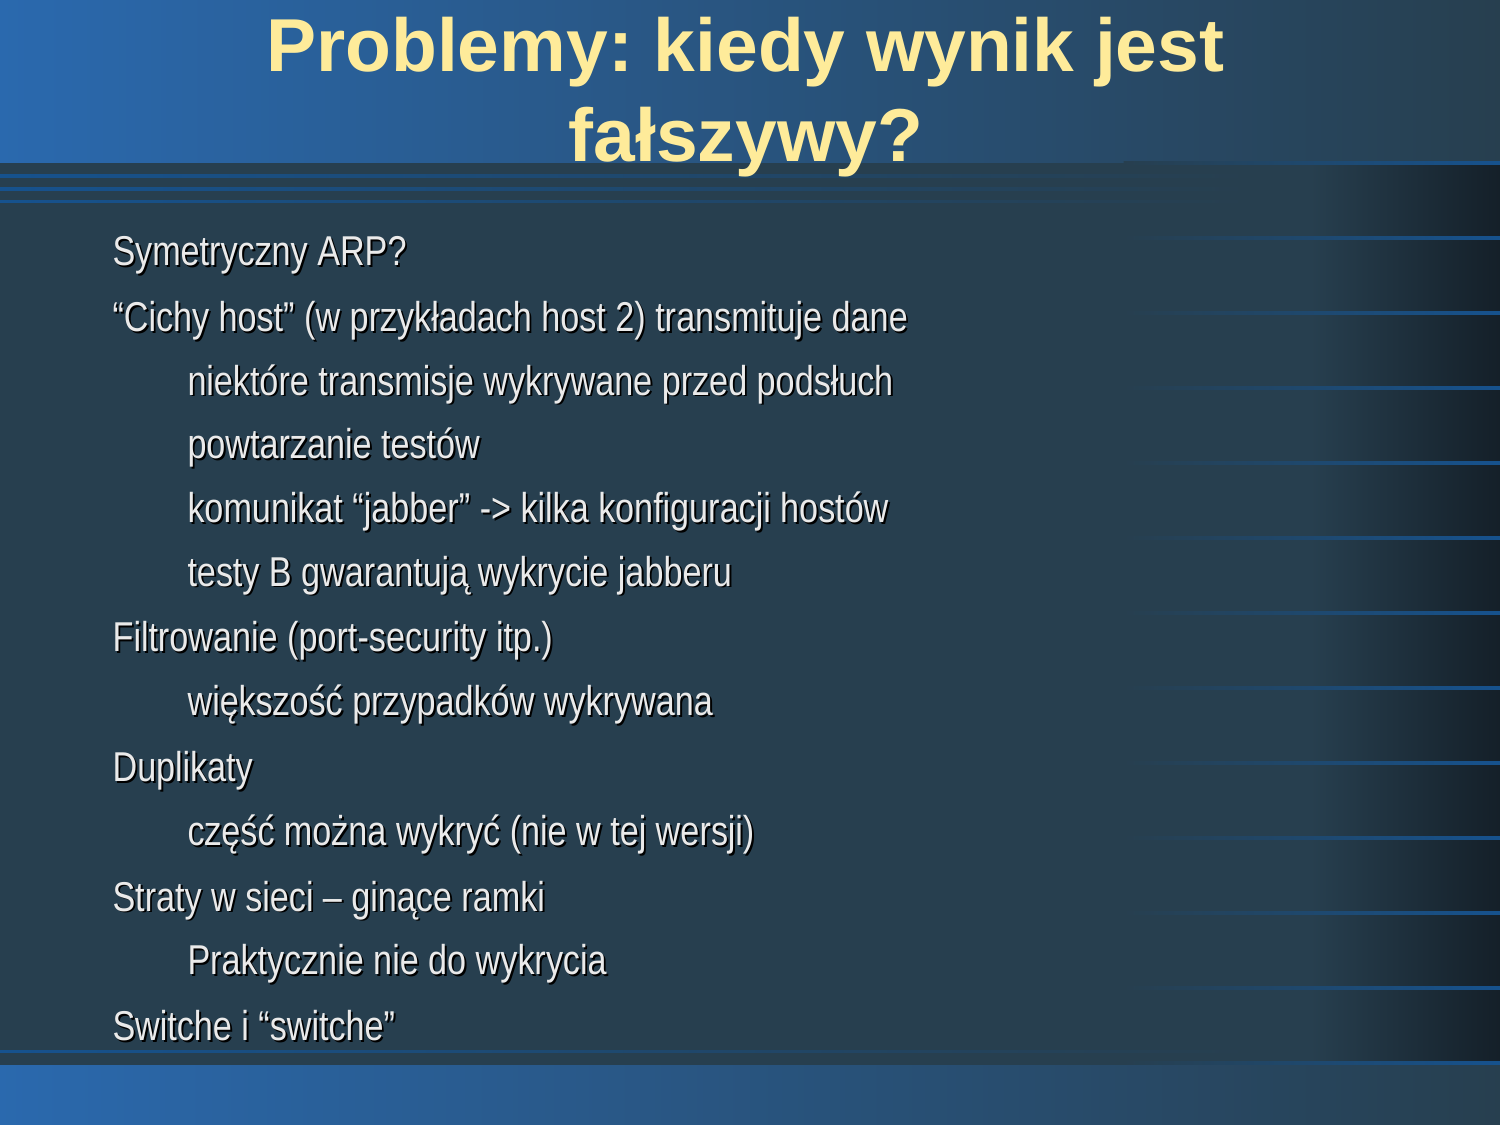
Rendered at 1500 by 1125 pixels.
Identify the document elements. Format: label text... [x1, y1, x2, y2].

list Symetryczny ARP? “Cichy host” (w przykładach host 2) transmituje dane niektóre transmisje wykrywane przed podsłuch powtarzanie testów komunikat “jabber” -> kilka konfiguracji hostów testy B gwarantują wykrycie jabberu Filtrowanie (port-security itp.) większość przypadków wykrywana Duplikaty część można wykryć (nie w tej wersji) Straty w sieci – ginące ramki Praktycznie nie do wykrycia Switche i “switche” [112, 224, 1388, 1058]
title Problemy: kiedy wynik jest fałszywy? [83, 24, 1409, 151]
